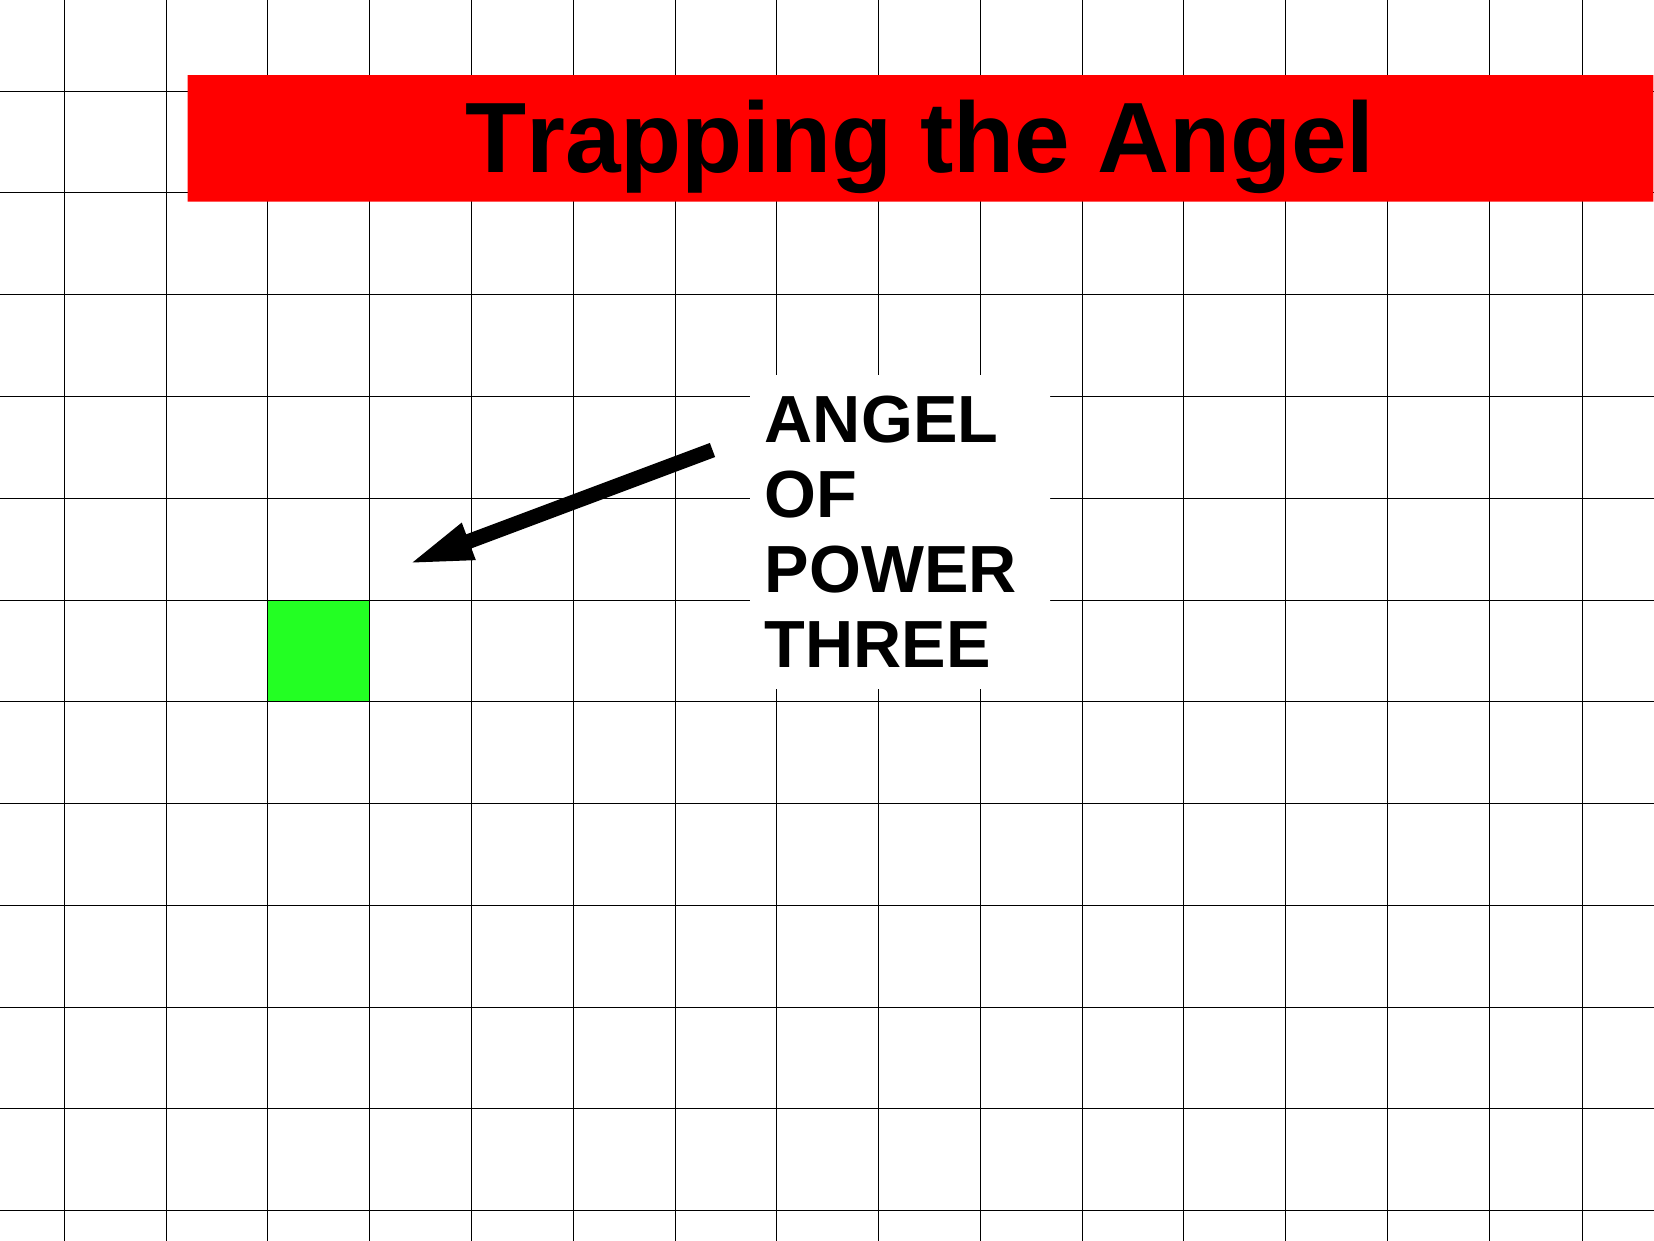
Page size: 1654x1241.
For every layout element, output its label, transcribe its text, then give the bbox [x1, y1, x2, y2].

text_box Trapping the Angel [187, 75, 1654, 202]
text_box ANGEL OF POWER THREE [750, 375, 1051, 689]
text_box [0, 0, 1654, 1241]
